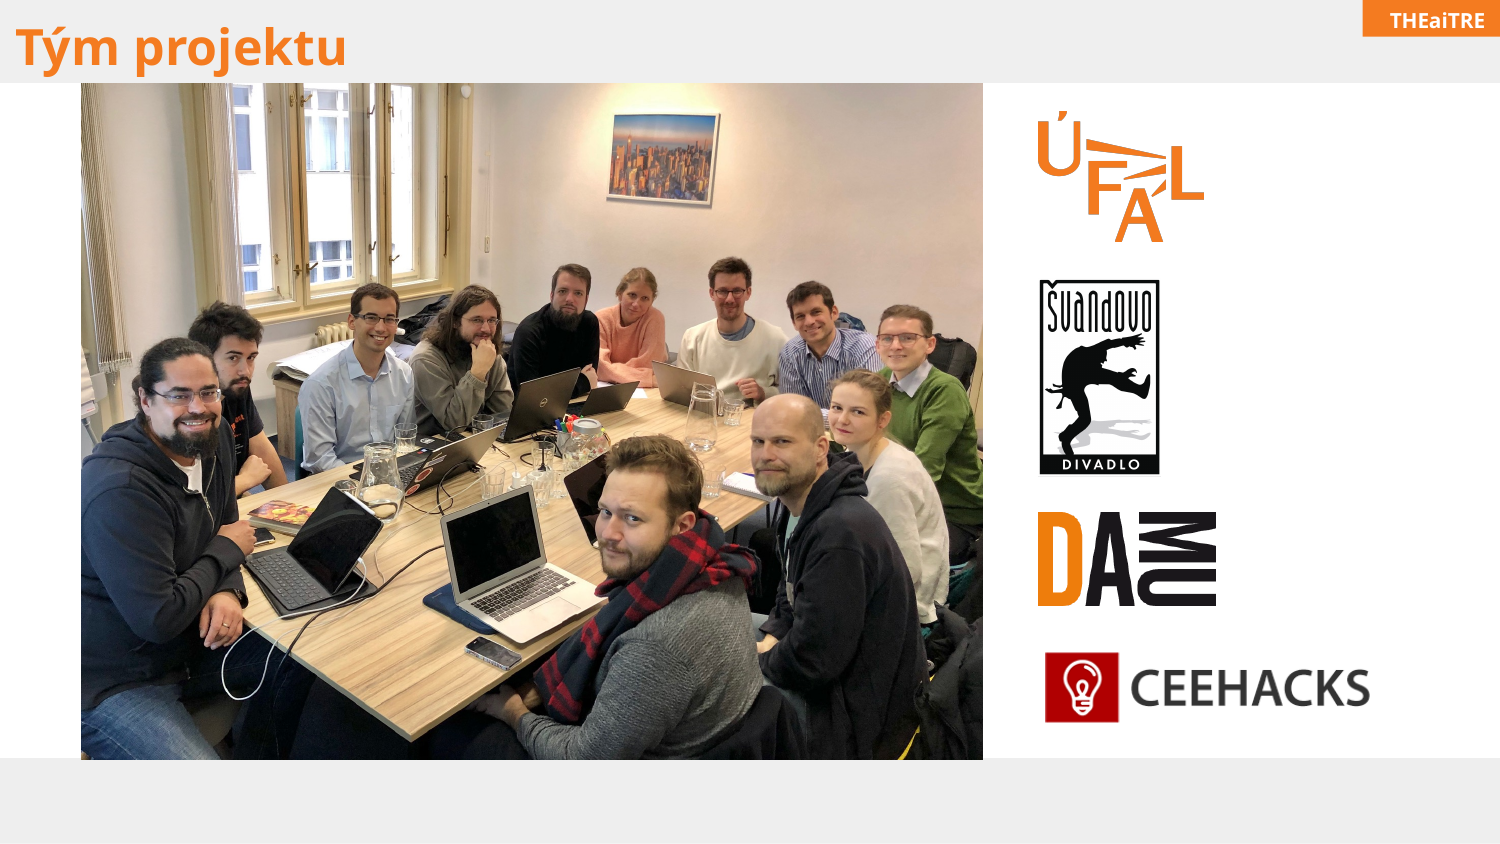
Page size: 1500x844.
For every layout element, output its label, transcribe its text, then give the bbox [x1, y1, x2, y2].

picture [1038, 636, 1379, 739]
picture [1038, 111, 1204, 242]
title Tým projektu [0, 0, 1500, 83]
subtitle THEaiTRE [1362, 0, 1500, 37]
picture [81, 83, 983, 761]
picture [1038, 272, 1161, 482]
picture [1038, 512, 1216, 606]
